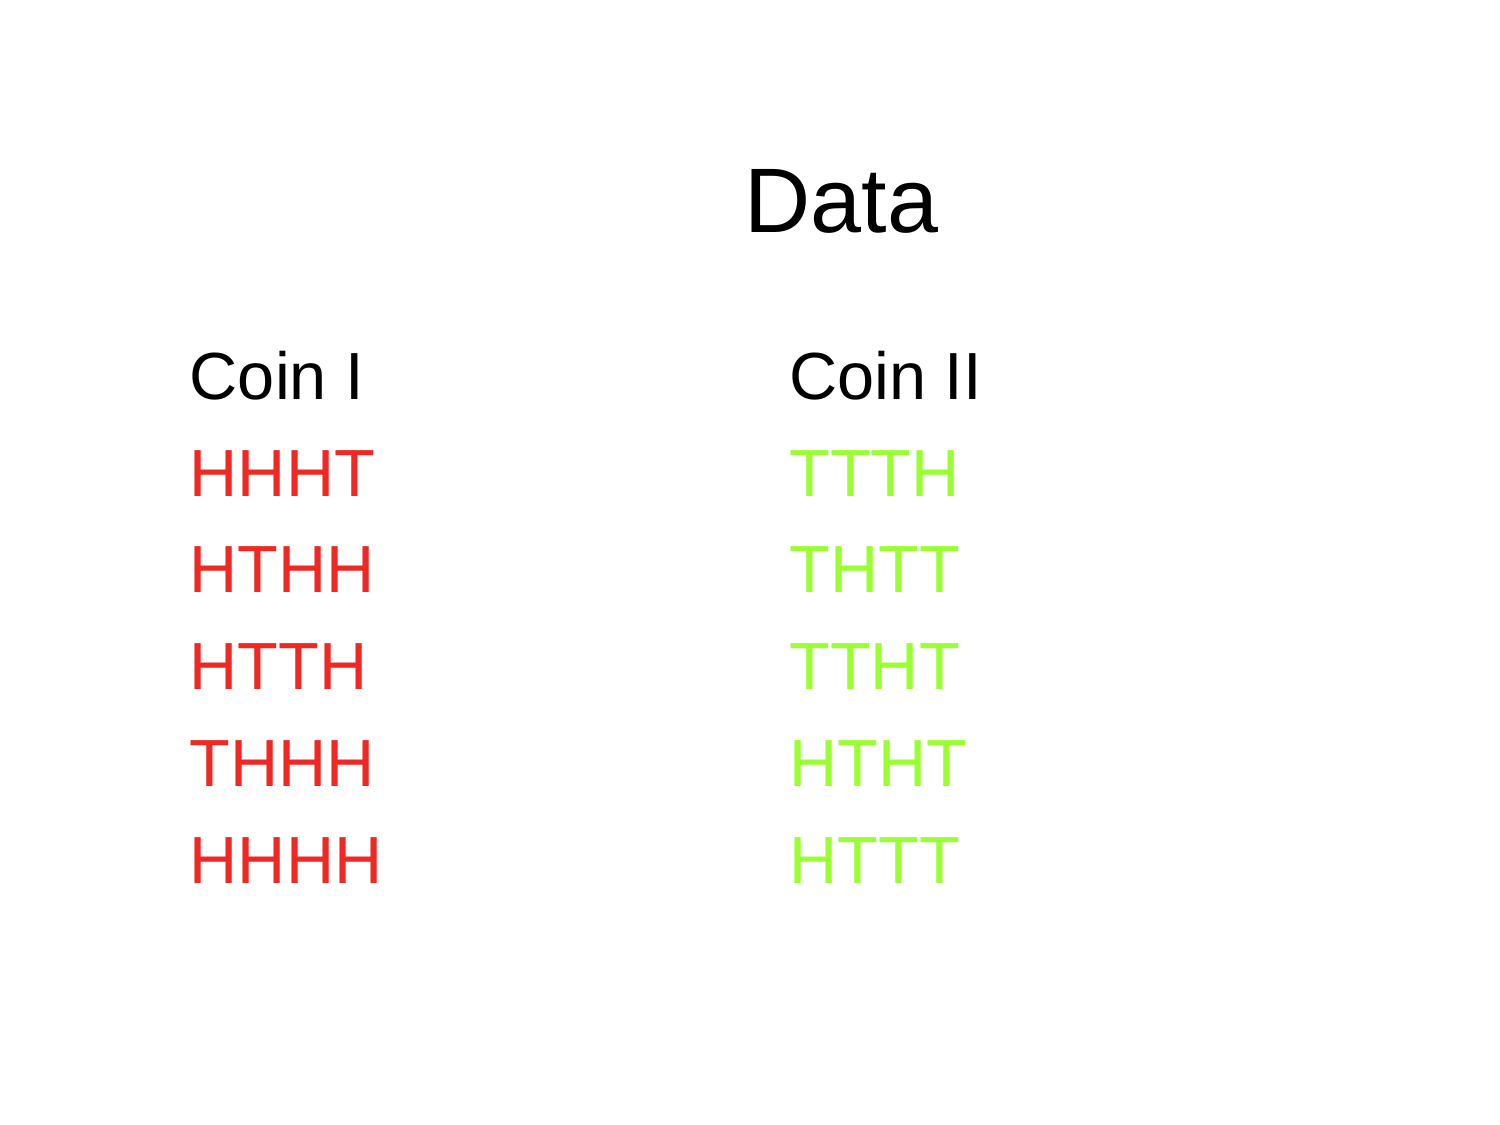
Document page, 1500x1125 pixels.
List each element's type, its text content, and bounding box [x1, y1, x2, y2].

title Data [187, 133, 1463, 259]
list Coin I Coin II HHHT TTTH HTHH THTT HTTH TTHT THHH HTHT HHHH HTTT [174, 324, 1463, 1001]
